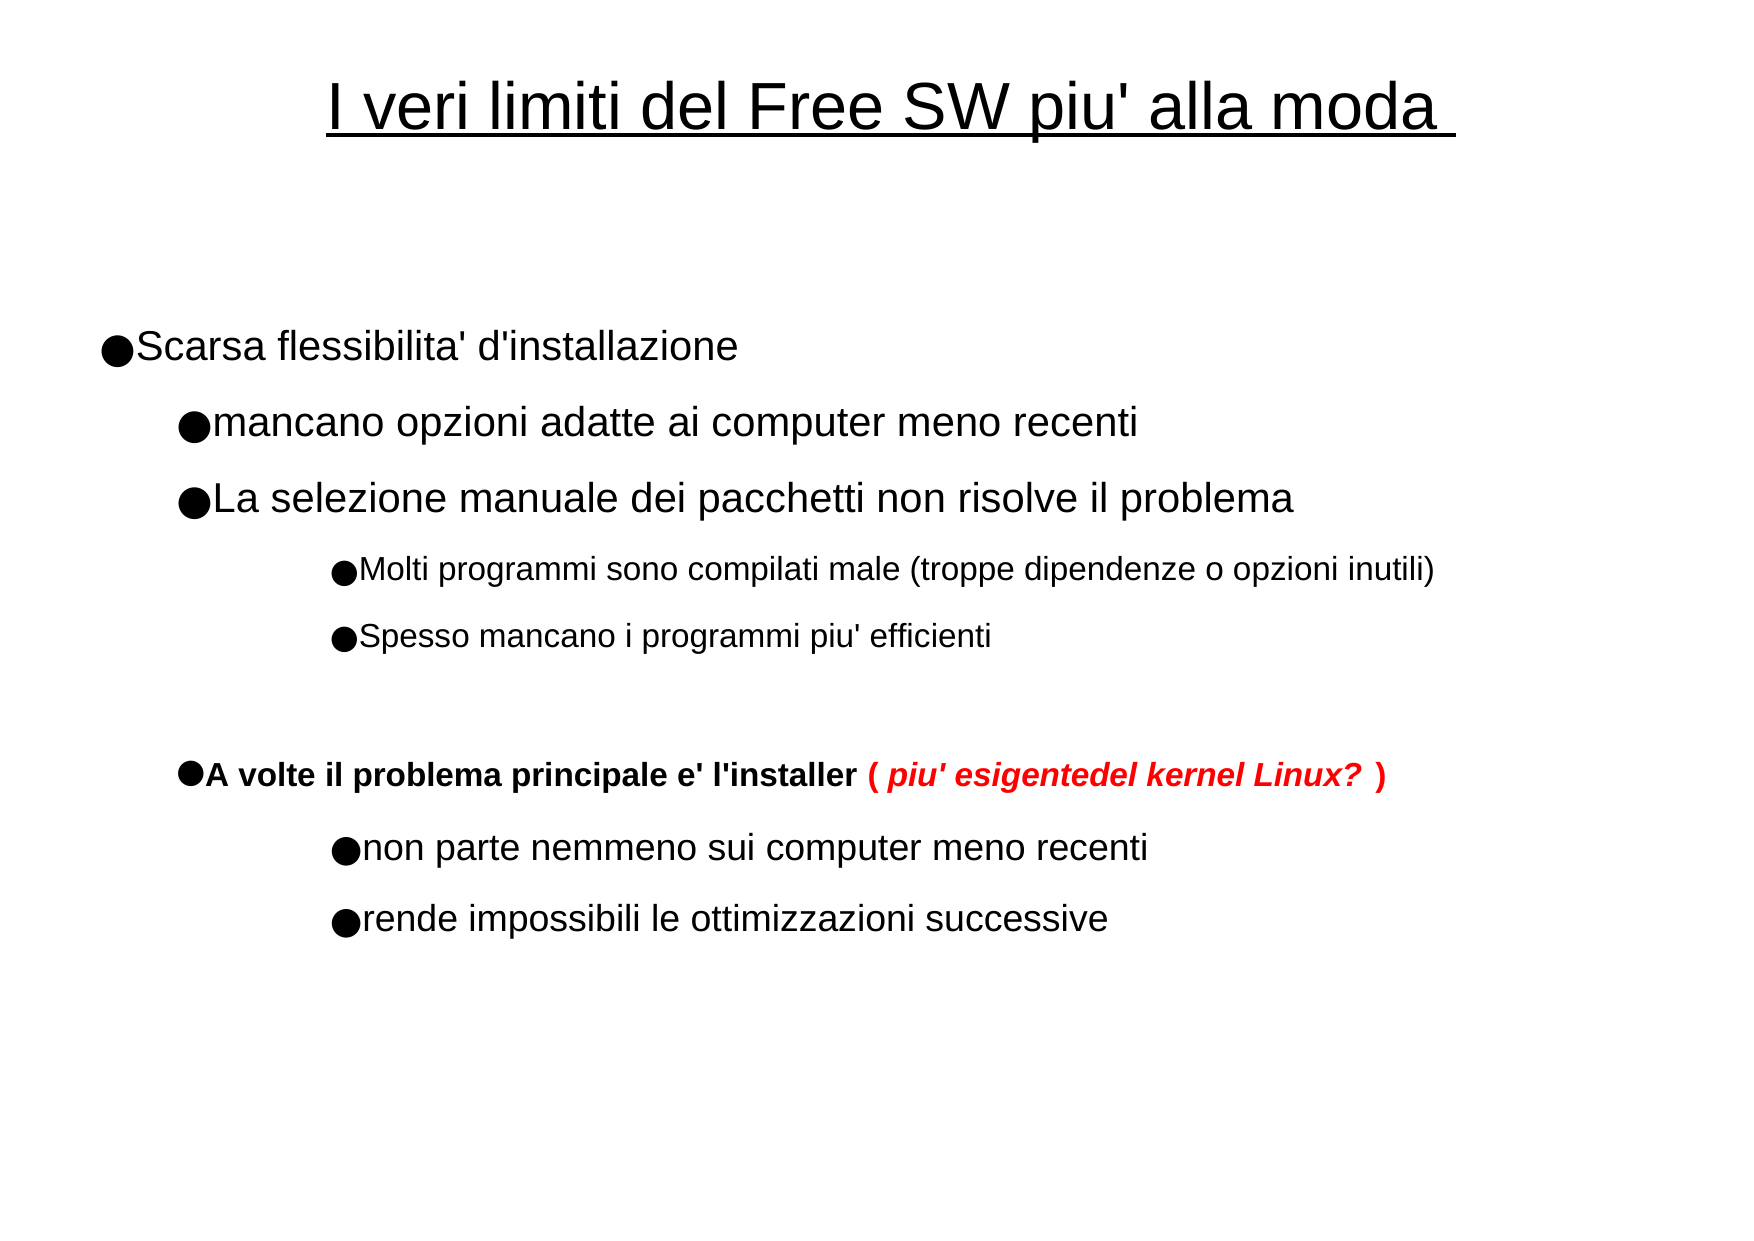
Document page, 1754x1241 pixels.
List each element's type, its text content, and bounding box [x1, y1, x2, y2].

text_box Scarsa flessibilita' d'installazione mancano opzioni adatte ai computer meno recenti La selezione manuale dei pacchetti non risolve il problema Molti programmi sono compilati male (troppe dipendenze o opzioni inutili) Spesso mancano i programmi piu' efficienti A volte il problema principale e' l'installer ( piu' esigentedel kernel Linux? ) non parte nemmeno sui computer meno recenti rende impossibili le ottimizzazioni successive [81, 322, 1696, 978]
text_box I veri limiti del Free SW piu' alla moda [76, 68, 1707, 152]
